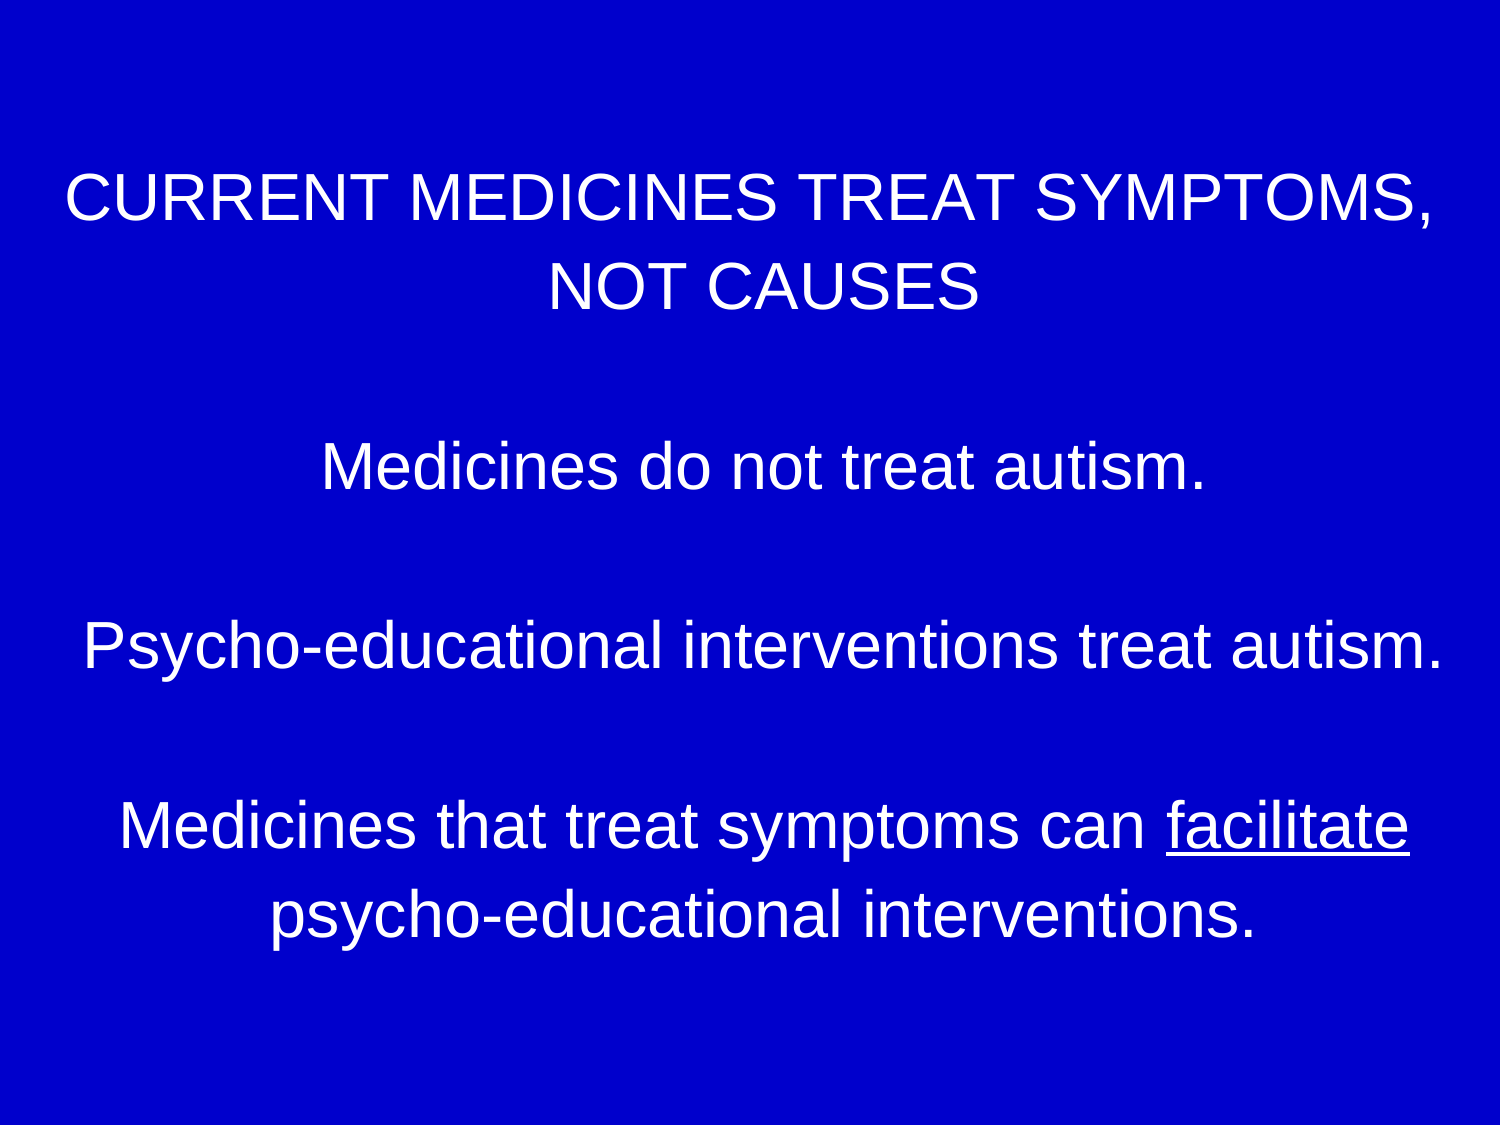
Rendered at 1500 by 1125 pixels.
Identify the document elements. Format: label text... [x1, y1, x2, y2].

title CURRENT MEDICINES TREAT SYMPTOMS, NOT CAUSES Medicines do not treat autism. Psycho-educational interventions treat autism. Medicines that treat symptoms can facilitate psycho-educational interventions. [0, 187, 1500, 910]
